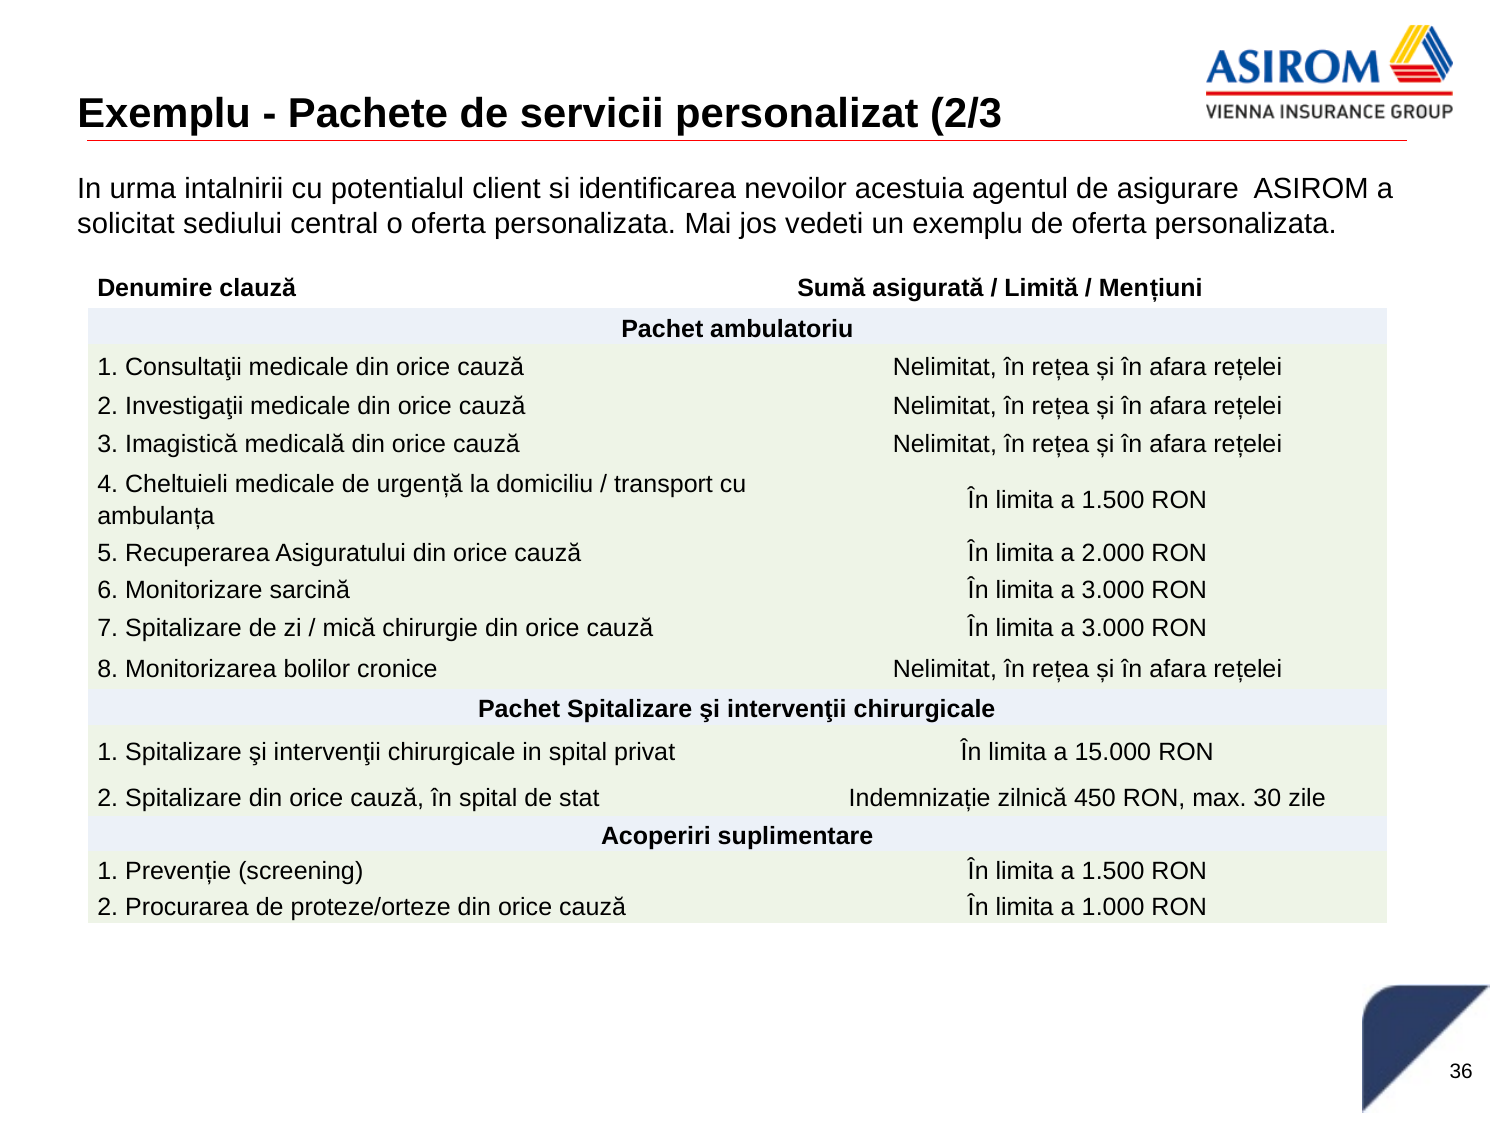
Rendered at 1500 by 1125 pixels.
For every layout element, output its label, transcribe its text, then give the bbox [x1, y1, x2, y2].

table_cell 4. Cheltuieli medicale de urgență la domiciliu / transport cu ambulanța [88, 462, 788, 533]
table_cell 1. Spitalizare şi intervenţii chirurgicale in spital privat [88, 725, 788, 775]
table_cell 8. Monitorizarea bolilor cronice [88, 645, 788, 689]
table_cell 7. Spitalizare de zi / mică chirurgie din orice cauză [88, 606, 788, 645]
table_cell Acoperiri suplimentare [88, 816, 1387, 851]
table_cell Nelimitat, în rețea și în afara rețelei [788, 645, 1387, 689]
table_cell 1. Prevenție (screening) [88, 851, 788, 887]
table_cell În limita a 1.500 RON [788, 462, 1387, 533]
table_cell În limita a 3.000 RON [788, 606, 1387, 645]
text_box In urma intalnirii cu potentialul client si identificarea nevoilor acestuia agentul de asigurare ASIROM a solicitat sediului central o oferta personalizata. Mai jos vedeti un exemplu de oferta personalizata. [62, 162, 1425, 248]
table_cell 6. Monitorizare sarcină [88, 569, 788, 606]
table_header Sumă asigurată / Limită / Mențiuni [788, 262, 1387, 308]
table_cell Pachet Spitalizare şi intervenţii chirurgicale [88, 689, 1387, 725]
table_cell Indemnizație zilnică 450 RON, max. 30 zile [788, 775, 1387, 816]
table_cell 2. Procurarea de proteze/orteze din orice cauză [88, 887, 788, 923]
table_cell În limita a 15.000 RON [788, 725, 1387, 775]
table_cell 2. Investigaţii medicale din orice cauză [88, 385, 788, 421]
table_cell 2. Spitalizare din orice cauză, în spital de stat [88, 775, 788, 816]
picture [1206, 12, 1453, 134]
picture [1362, 984, 1490, 1113]
table_cell 1. Consultaţii medicale din orice cauză [88, 344, 788, 385]
text_box Exemplu - Pachete de servicii personalizat (2/3 [62, 88, 1150, 144]
table_cell În limita a 3.000 RON [788, 569, 1387, 606]
table_cell Pachet ambulatoriu [88, 308, 1387, 344]
table_cell 3. Imagistică medicală din orice cauză [88, 421, 788, 462]
table_cell În limita a 1.000 RON [788, 887, 1387, 923]
table_cell În limita a 1.500 RON [788, 851, 1387, 887]
table_cell 5. Recuperarea Asiguratului din orice cauză [88, 533, 788, 569]
table_cell Nelimitat, în rețea și în afara rețelei [788, 421, 1387, 462]
table_header Denumire clauză [88, 262, 788, 308]
table_cell Nelimitat, în rețea și în afara rețelei [788, 385, 1387, 421]
table_cell În limita a 2.000 RON [788, 533, 1387, 569]
table_cell Nelimitat, în rețea și în afara rețelei [788, 344, 1387, 385]
